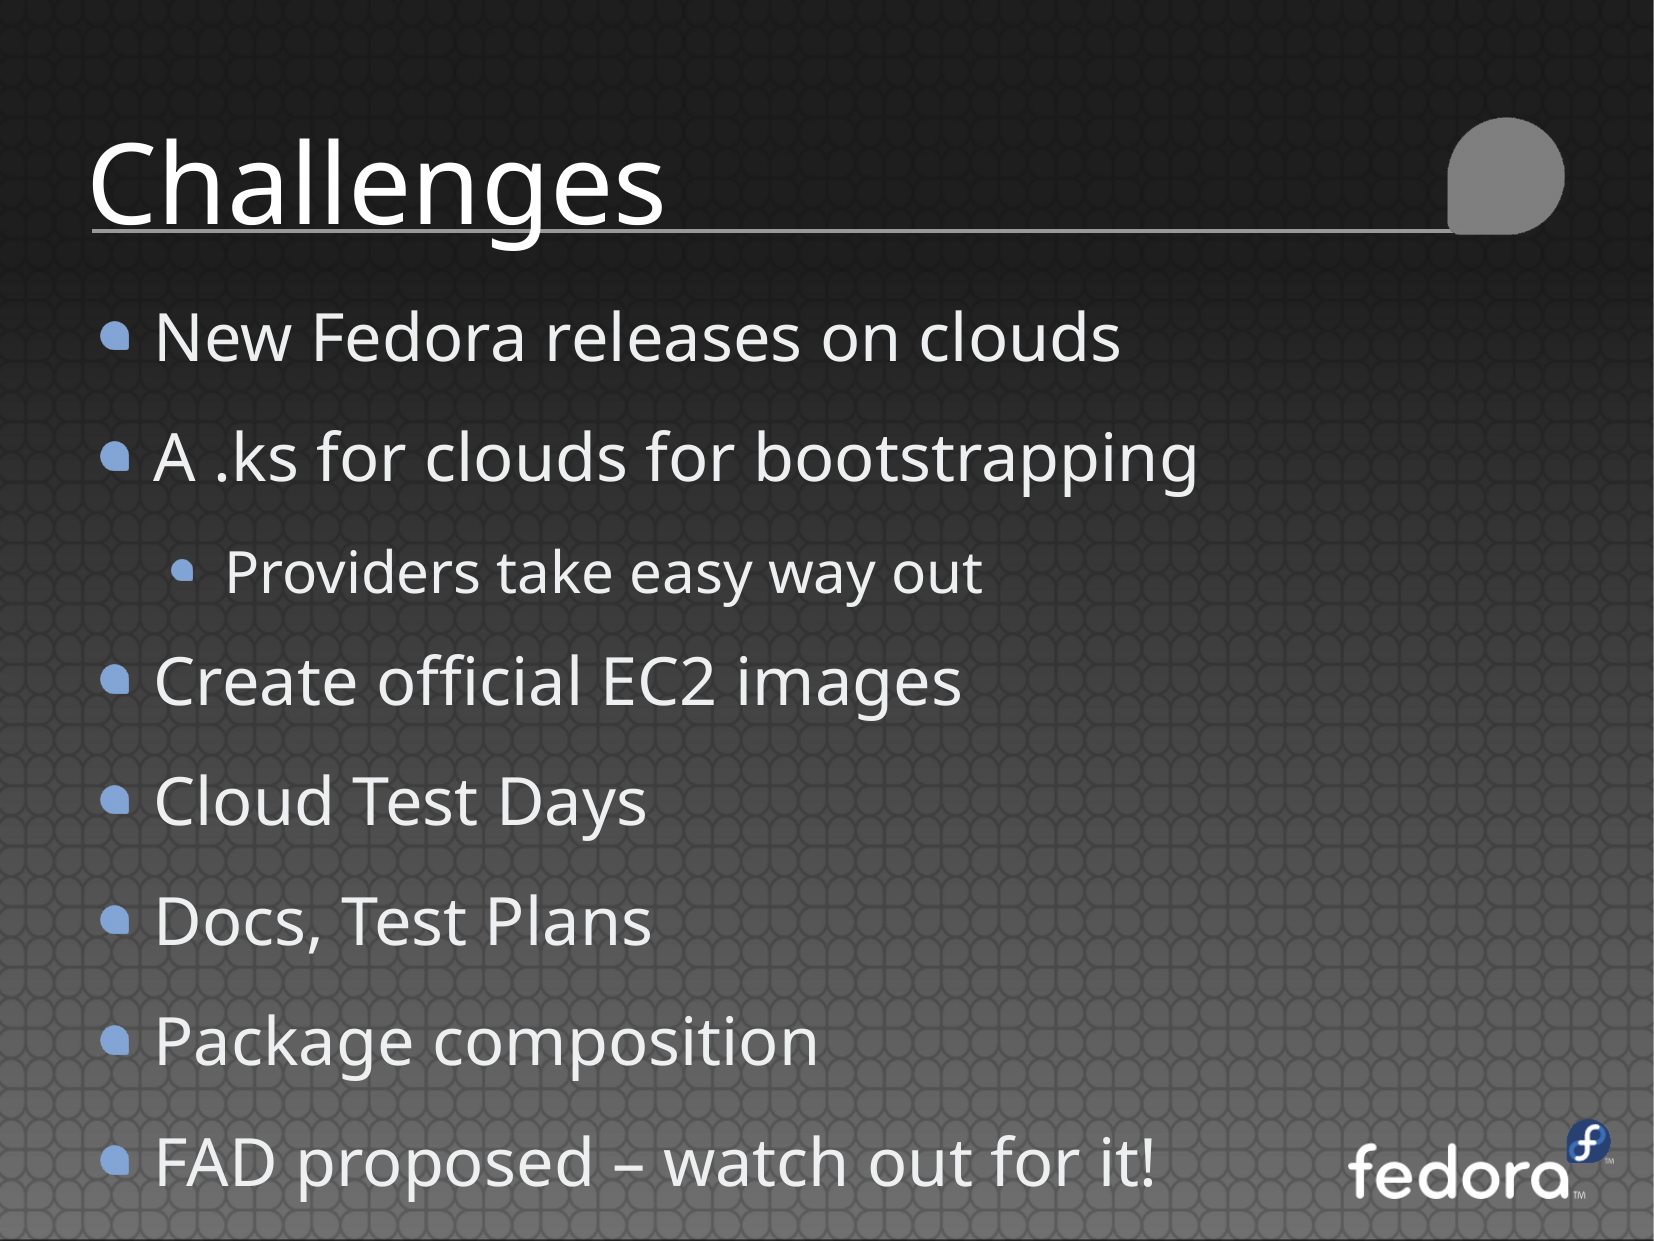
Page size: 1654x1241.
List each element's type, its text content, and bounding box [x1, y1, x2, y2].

picture [0, 0, 1654, 1241]
list New Fedora releases on clouds A .ks for clouds for bootstrapping Providers take easy way out Create official EC2 images Cloud Test Days Docs, Test Plans Package composition FAD proposed – watch out for it! [82, 290, 1571, 1109]
title Challenges [86, 112, 1576, 249]
